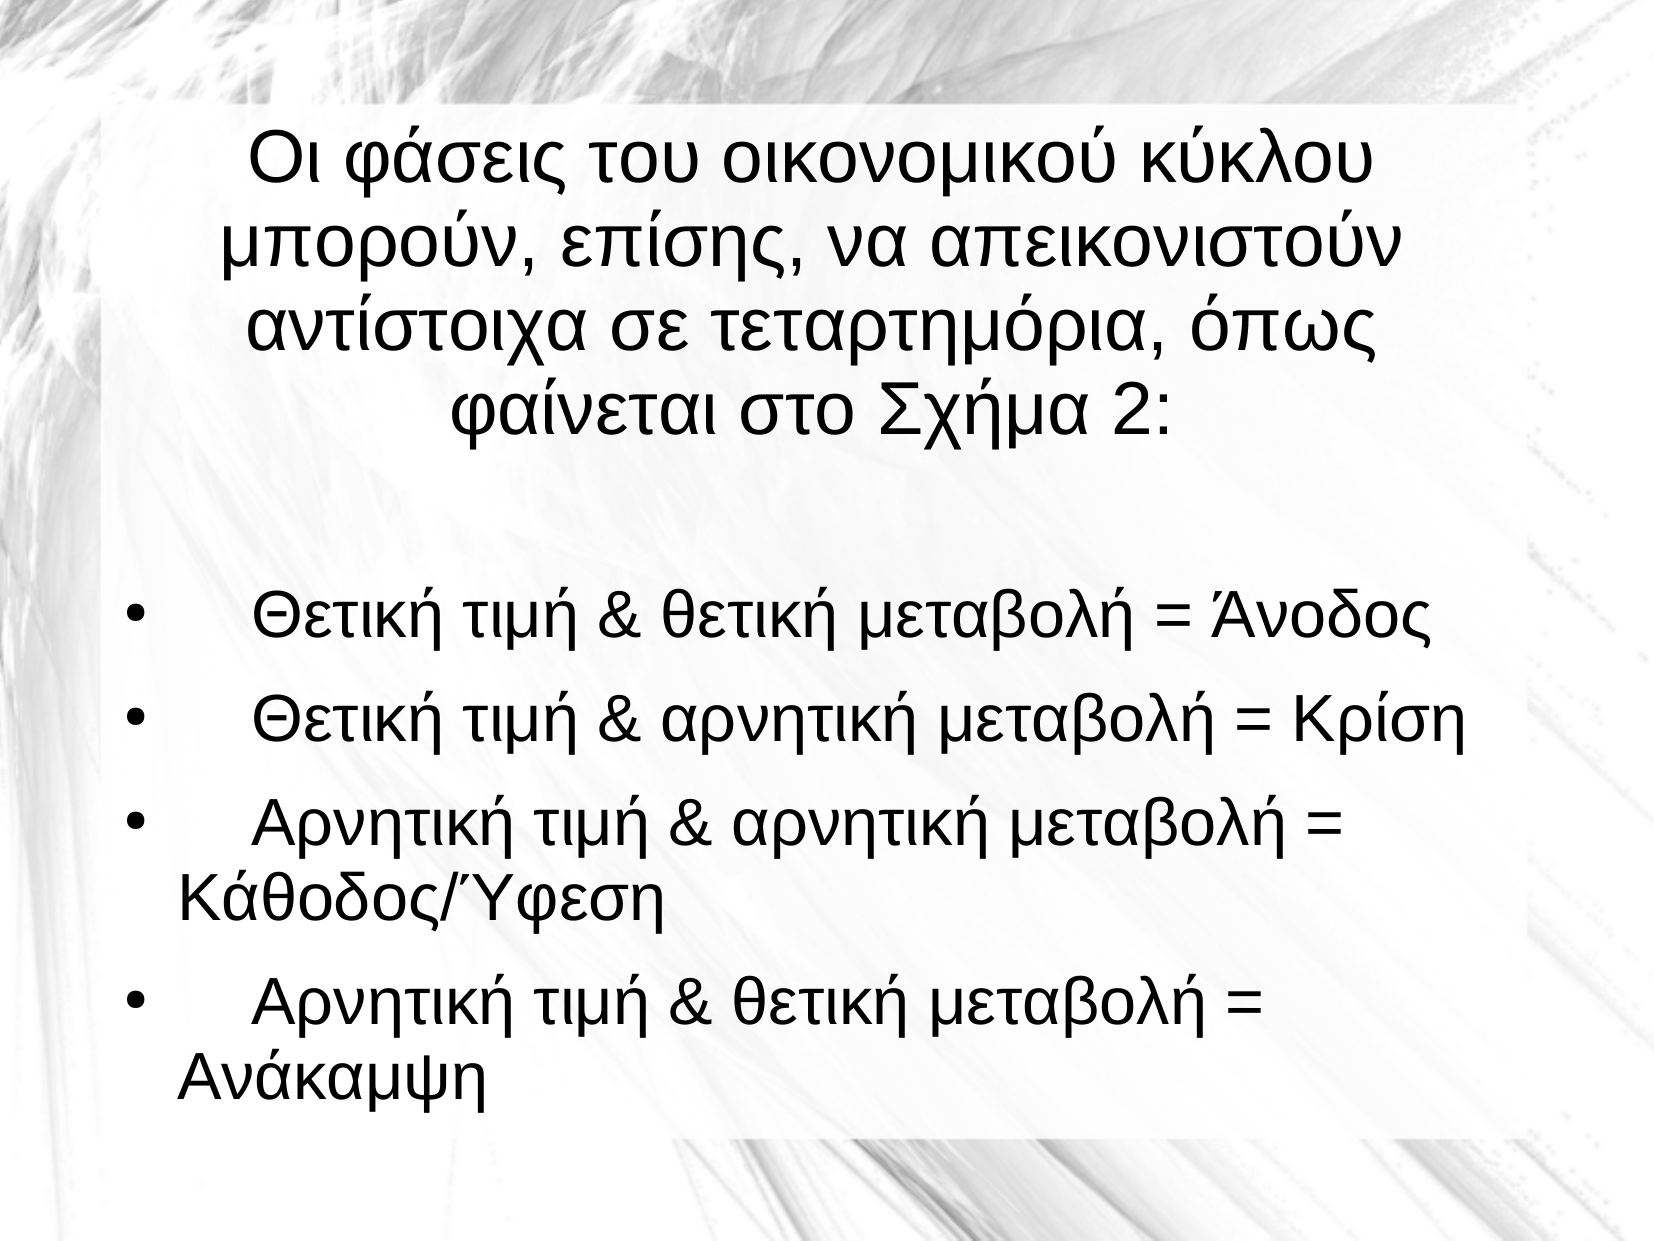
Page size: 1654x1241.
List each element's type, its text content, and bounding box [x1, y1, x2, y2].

list Θετική τιμή & θετική μεταβολή = Άνοδος Θετική τιμή & αρνητική μεταβολή = Κρίση Αρνητική τιμή & αρνητική μεταβολή = Κάθοδος/Ύφεση Αρνητική τιμή & θετική μεταβολή = Ανάκαμψη [106, 472, 1559, 1219]
title Οι φάσεις του οικονομικού κύκλου μπορούν, επίσης, να απεικονιστούν αντίστοιχα σε τεταρτημόρια, όπως φαίνεται στο Σχήμα 2: [118, 114, 1506, 451]
picture [0, 0, 1654, 1241]
